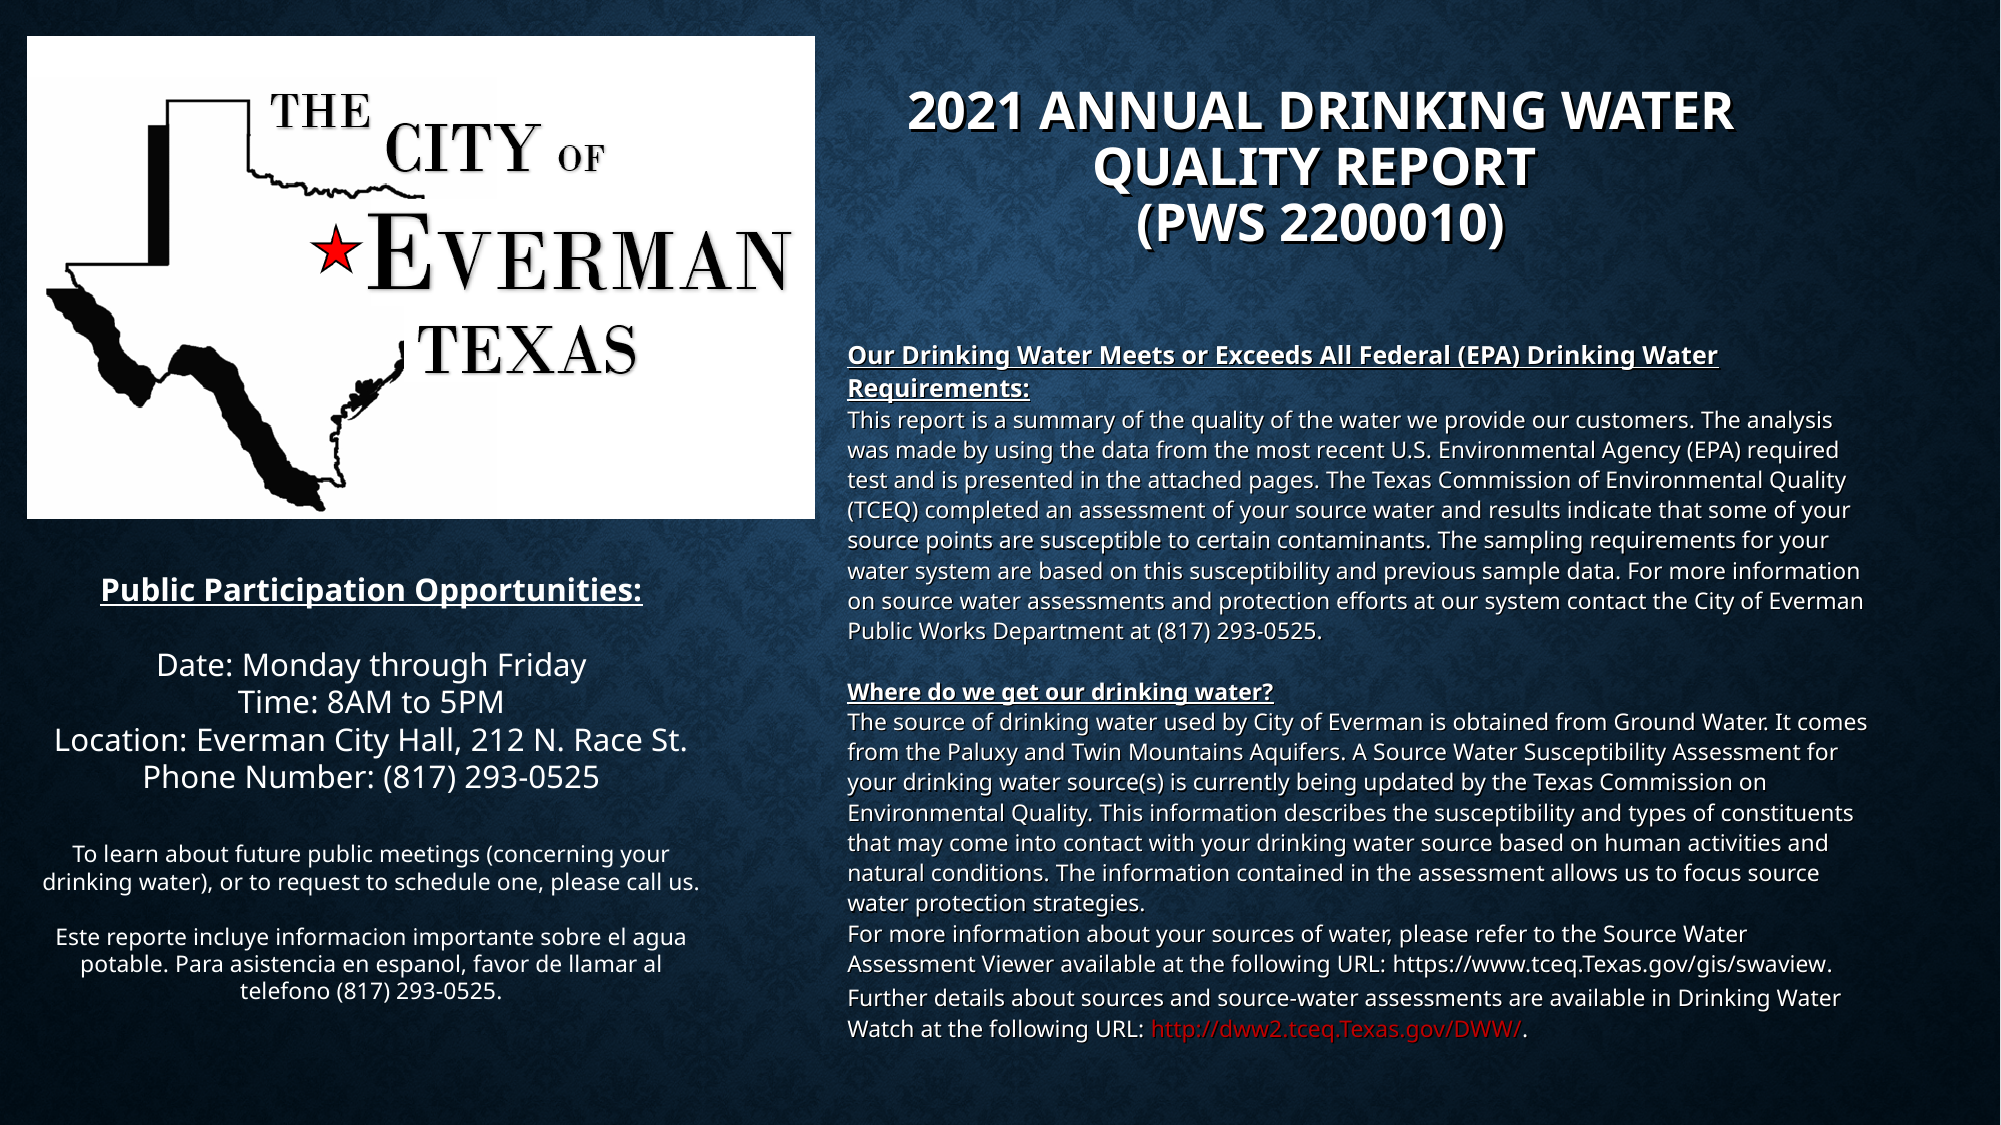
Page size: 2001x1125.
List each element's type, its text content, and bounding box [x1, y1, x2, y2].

text_box Public Participation Opportunities: Date: Monday through Friday Time: 8AM to 5PM Location: Everman City Hall, 212 N. Race St. Phone Number: (817) 293-0525 To learn about future public meetings (concerning your drinking water), or to request to schedule one, please call us. Este reporte incluye informacion importante sobre el agua potable. Para asistencia en espanol, favor de llamar al telefono (817) 293-0525. [27, 562, 724, 1045]
title 2021 Annual Drinking Water Quality Report (PWS 2200010) [815, 60, 1828, 278]
picture [27, 36, 815, 519]
list Our Drinking Water Meets or Exceeds All Federal (EPA) Drinking Water Requirements: This report is a summary of the quality of the water we provide our customers. The analysis was made by using the data from the most recent U.S. Environmental Agency (EPA) required test and is presented in the attached pages. The Texas Commission of Environmental Quality (TCEQ) completed an assessment of your source water and results indicate that some of your source points are susceptible to certain contaminants. The sampling requirements for your water system are based on this susceptibility and previous sample data. For more information on source water assessments and protection efforts at our system contact the City of Everman Public Works Department at (817) 293-0525. Where do we get our drinking water? The source of drinking water used by City of Everman is obtained from Ground Water. It comes from the Paluxy and Twin Mountains Aquifers. A Source Water Susceptibility Assessment for your drinking water source(s) is currently being updated by the Texas Commission on Environmental Quality. This information describes the susceptibility and types of constituents that may come into contact with your drinking water source based on human activities and natural conditions. The information contained in the assessment allows us to focus source water protection strategies. For more information about your sources of water, please refer to the Source Water Assessment Viewer available at the following URL: https://www.tceq.Texas.gov/gis/swaview. Further details about sources and source-water assessments are available in Drinking Water Watch at the following URL: http://dww2.tceq.Texas.gov/DWW/. [832, 329, 1886, 1089]
